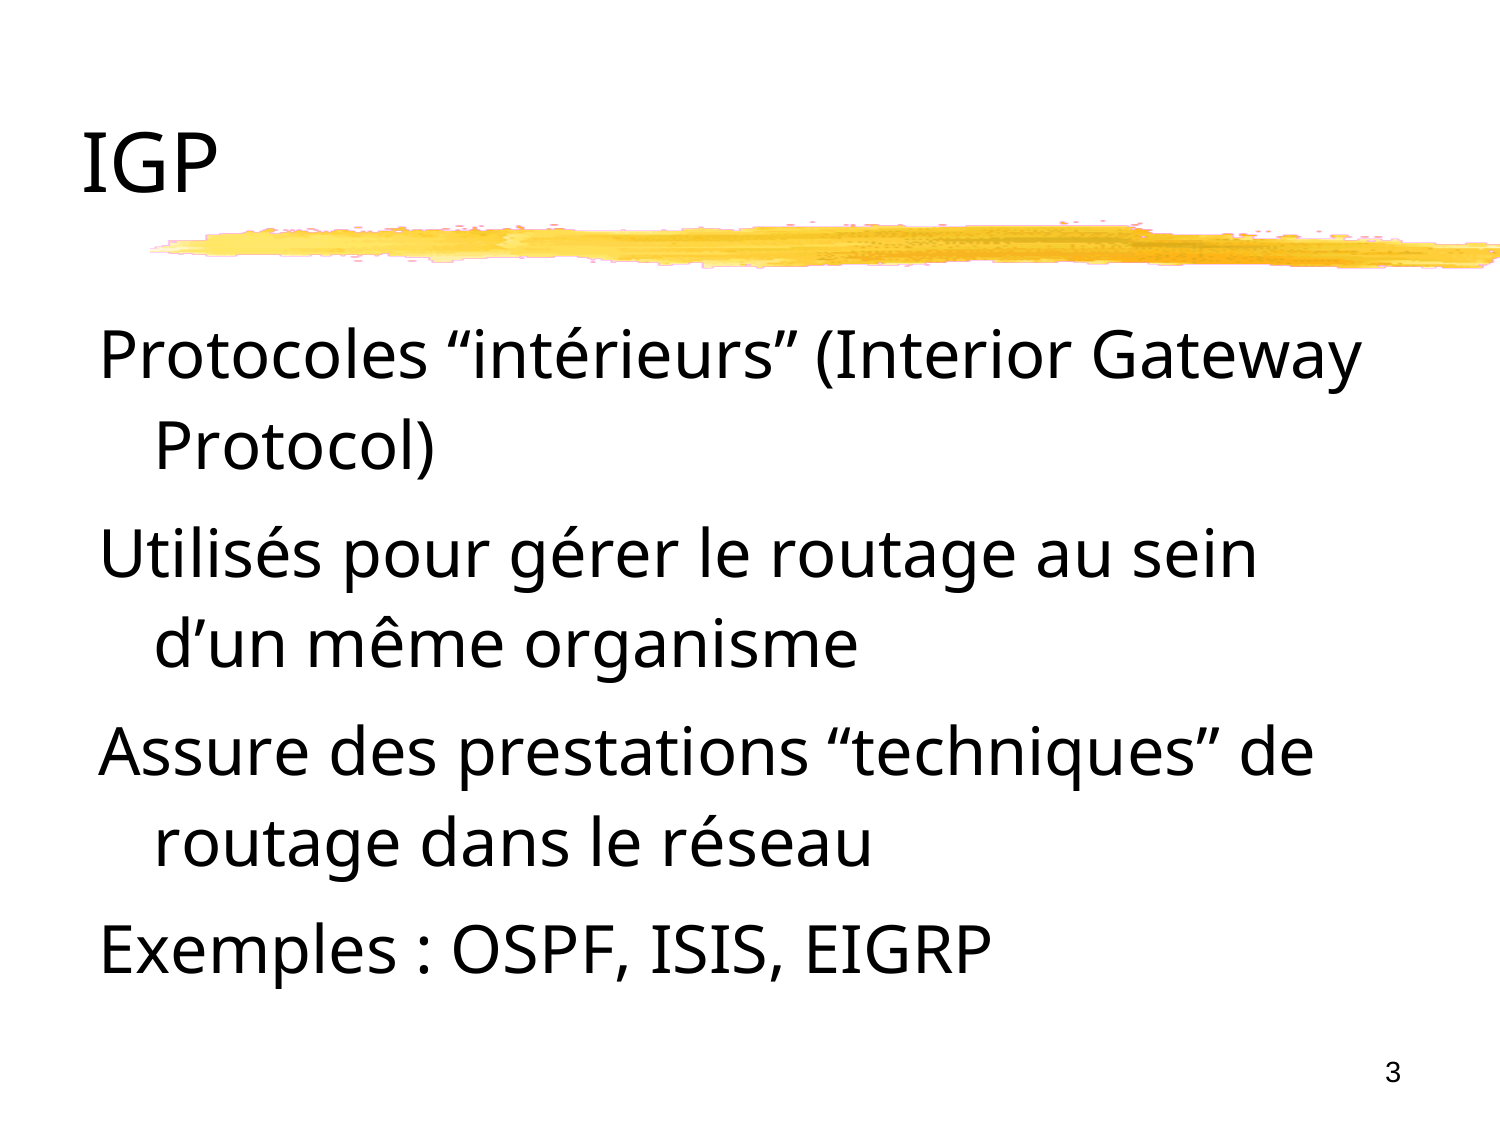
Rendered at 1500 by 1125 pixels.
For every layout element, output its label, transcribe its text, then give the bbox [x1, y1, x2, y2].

title IGP [66, 37, 1342, 225]
list Protocoles “intérieurs” (Interior Gateway Protocol)‏ Utilisés pour gérer le routage au sein d’un même organisme Assure des prestations “techniques” de routage dans le réseau Exemples : OSPF, ISIS, EIGRP [83, 299, 1425, 985]
text_box <number> [1104, 1021, 1416, 1097]
picture [150, 215, 1500, 279]
